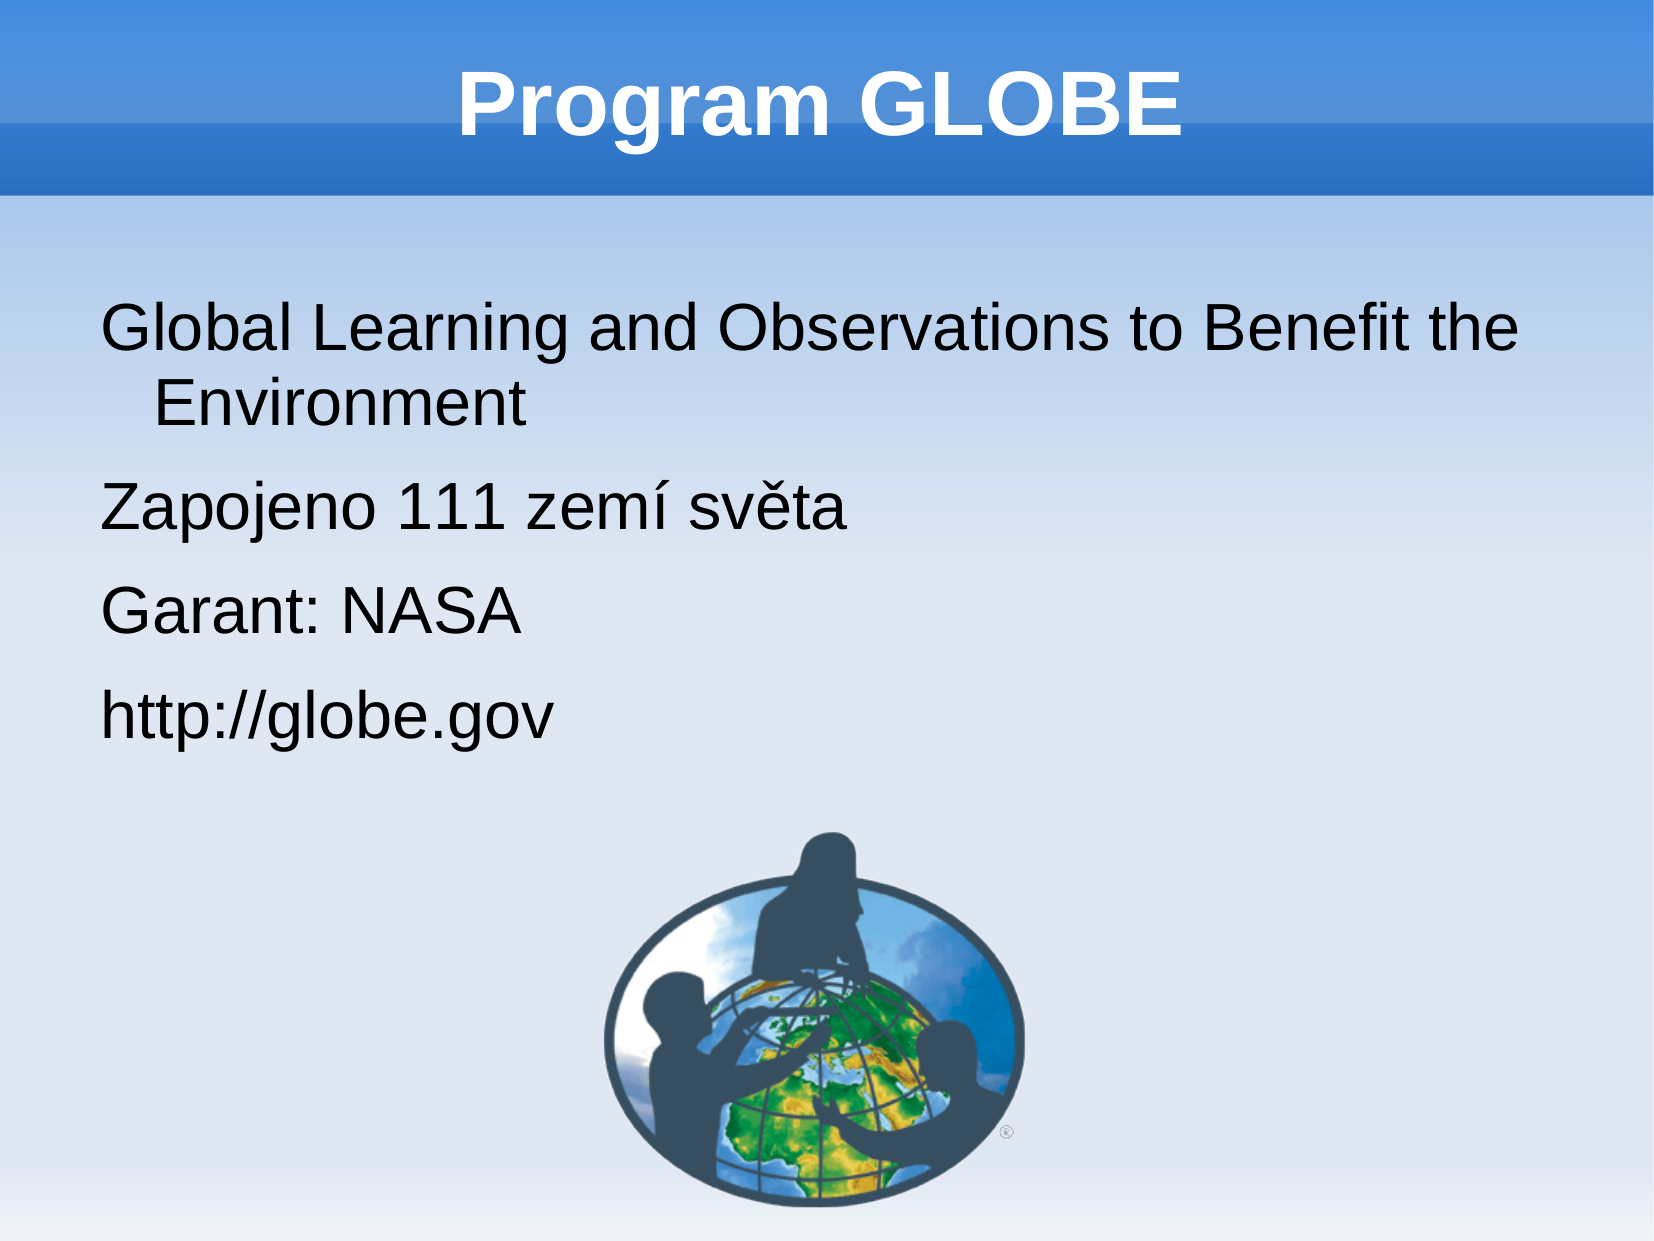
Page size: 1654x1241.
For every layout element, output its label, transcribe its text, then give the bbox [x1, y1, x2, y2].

picture [0, 0, 1654, 1241]
title Program GLOBE [76, 7, 1565, 200]
list Global Learning and Observations to Benefit the Environment Zapojeno 111 zemí světa Garant: NASA http://globe.gov [82, 290, 1571, 1094]
